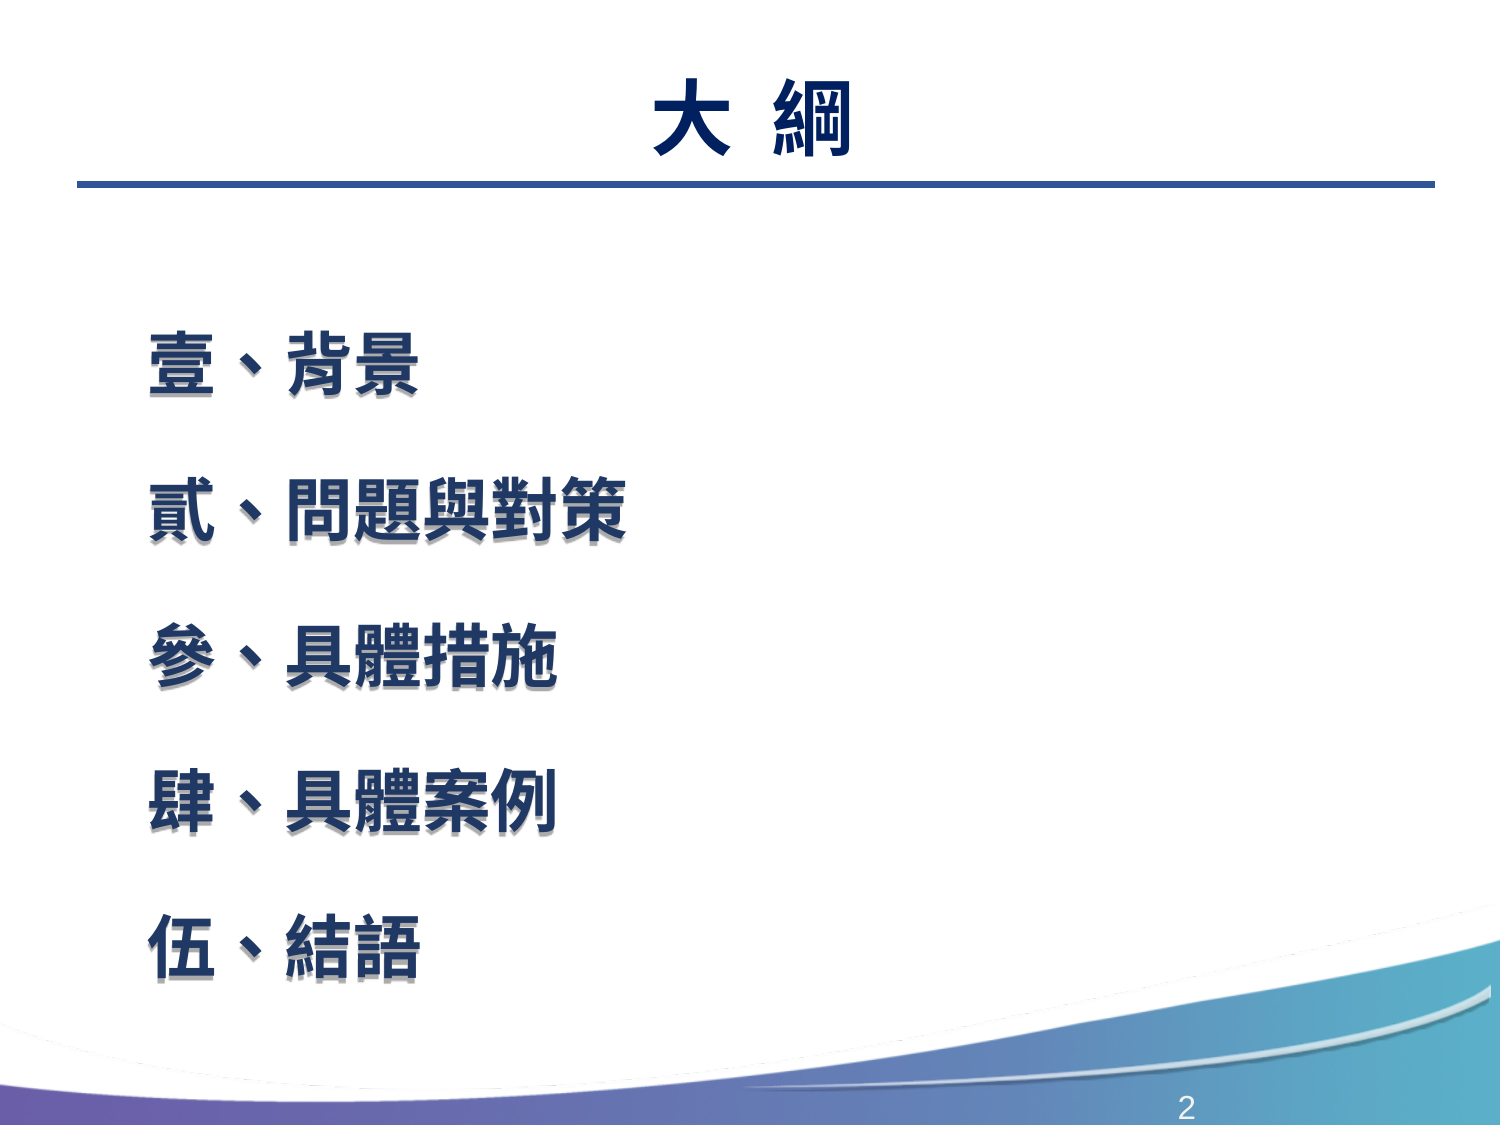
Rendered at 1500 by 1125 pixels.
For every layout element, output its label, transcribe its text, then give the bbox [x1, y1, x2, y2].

text_box 大 綱 [105, 19, 1400, 227]
list 壹、背景 貳、問題與對策 參、具體措施 肆、具體案例 伍、結語 [67, 249, 1400, 1073]
